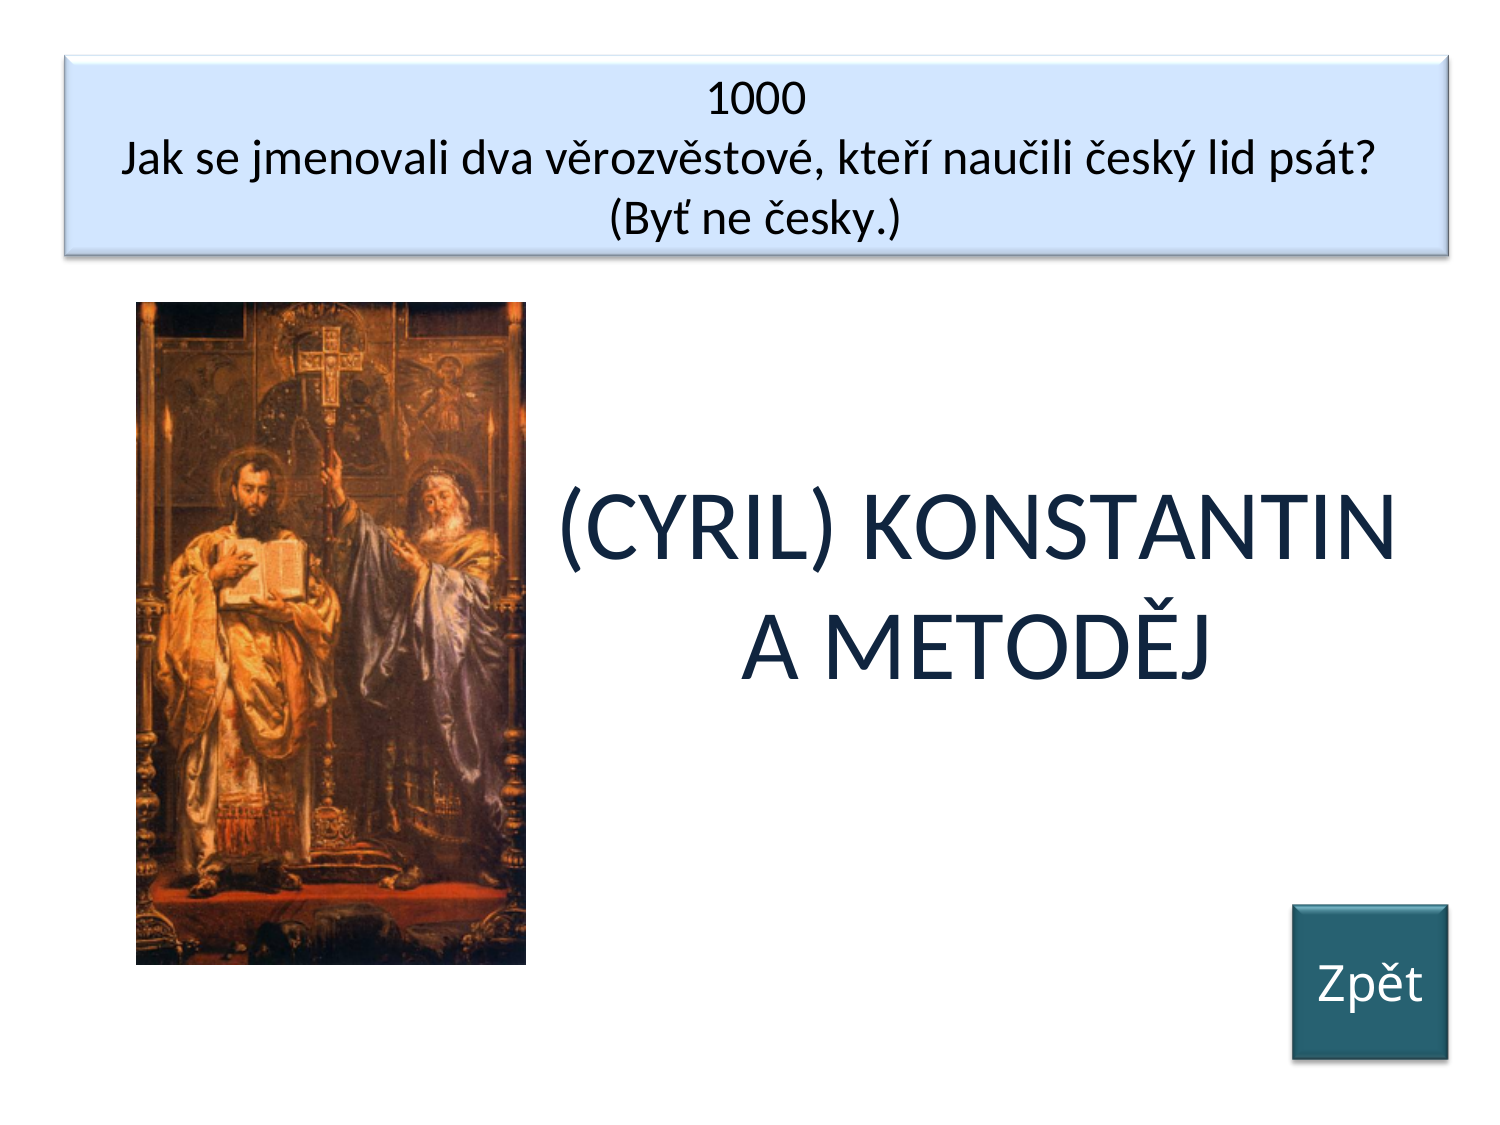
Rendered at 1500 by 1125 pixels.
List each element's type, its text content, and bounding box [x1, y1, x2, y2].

text_box 1000 Jak se jmenovali dva věrozvěstové, kteří naučili český lid psát? (Byť ne česky.) [64, 54, 1447, 256]
text_box Zpět [1293, 904, 1447, 1059]
picture [55, 45, 1457, 289]
text_box (CYRIL) KONSTANTIN A METODĚJ [526, 451, 1430, 707]
picture [136, 302, 526, 965]
picture [1273, 899, 1466, 1072]
